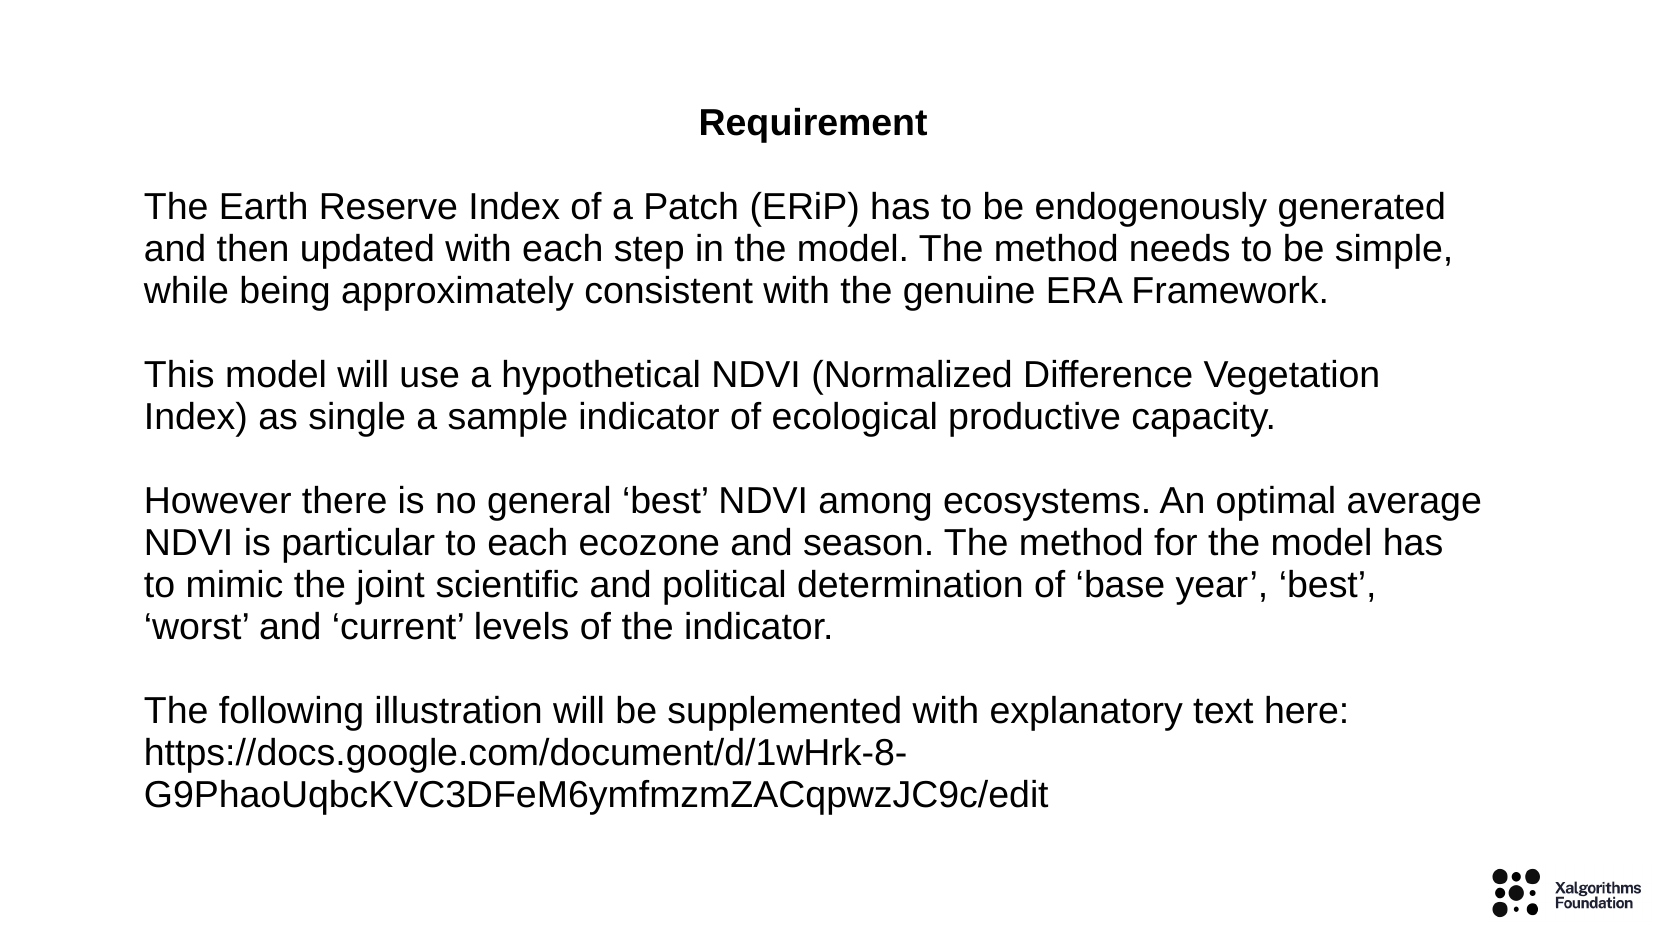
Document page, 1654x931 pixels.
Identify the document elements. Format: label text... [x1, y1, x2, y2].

text_box Requirement The Earth Reserve Index of a Patch (ERiP) has to be endogenously generated and then updated with each step in the model. The method needs to be simple, while being approximately consistent with the genuine ERA Framework. This model will use a hypothetical NDVI (Normalized Difference Vegetation Index) as single a sample indicator of ecological productive capacity. However there is no general ‘best’ NDVI among ecosystems. An optimal average NDVI is particular to each ecozone and season. The method for the model has to mimic the joint scientific and political determination of ‘base year’, ‘best’, ‘worst’ and ‘current’ levels of the indicator. The following illustration will be supplemented with explanatory text here: https://docs.google.com/document/d/1wHrk-8-G9PhaoUqbcKVC3DFeM6ymfmzmZACqpwzJC9c/edit [129, 94, 1501, 824]
picture [1488, 865, 1652, 922]
